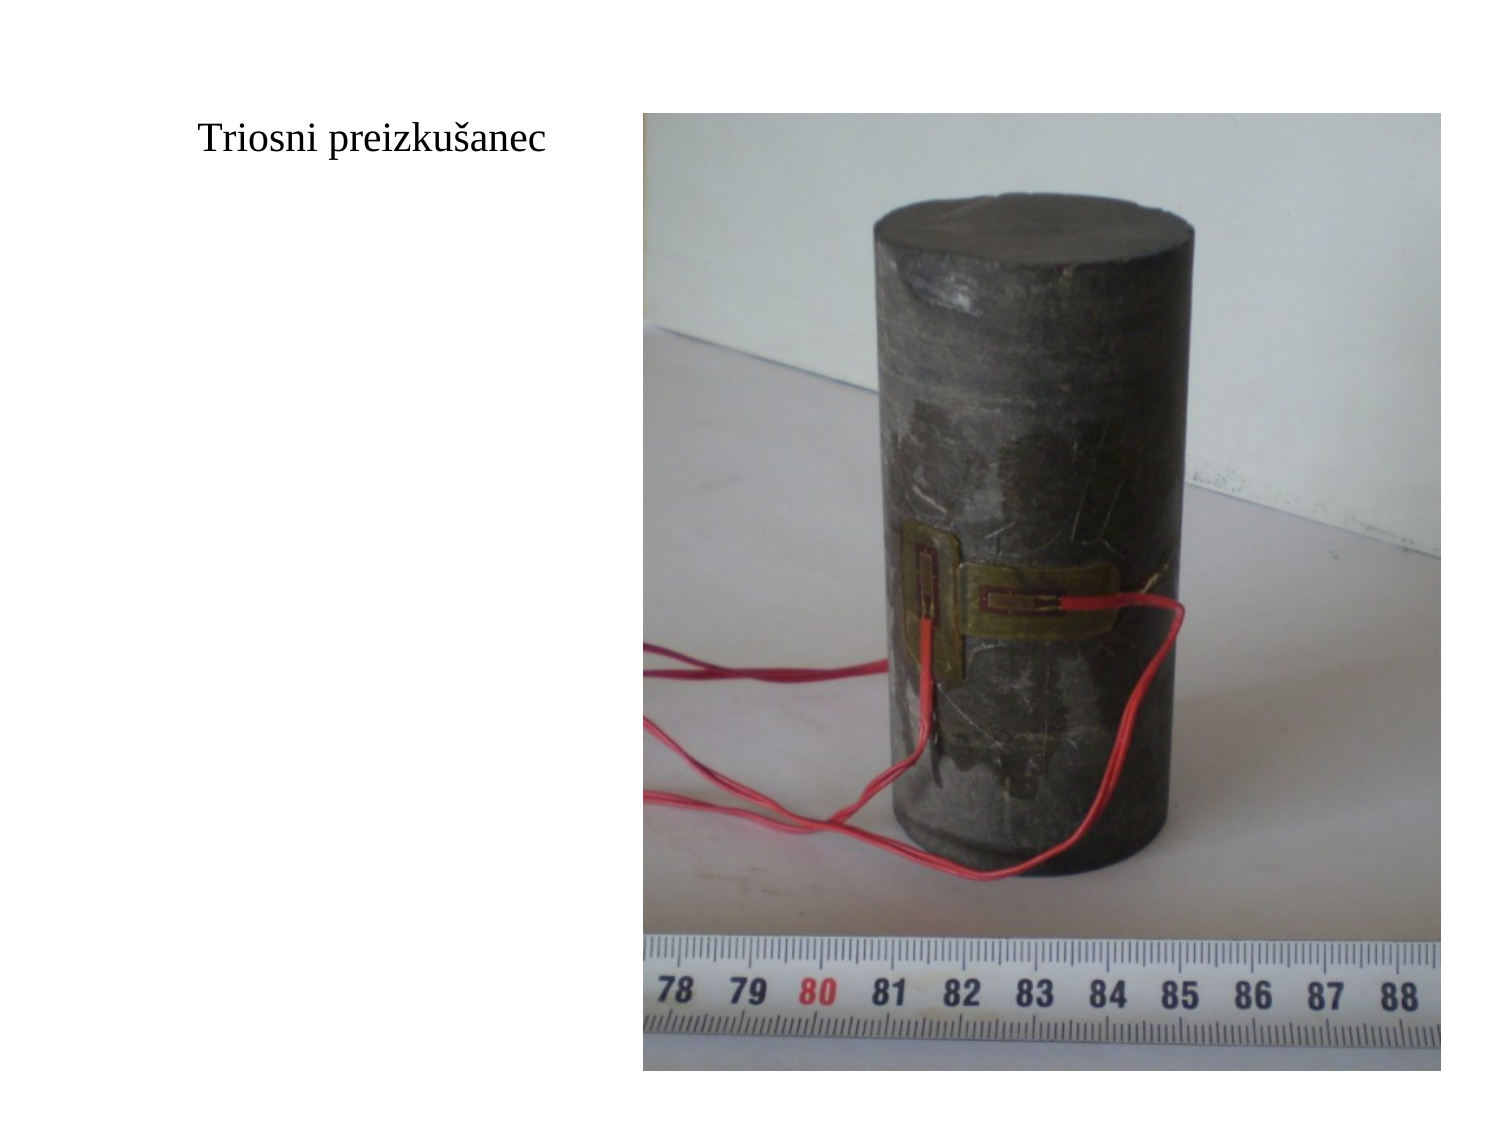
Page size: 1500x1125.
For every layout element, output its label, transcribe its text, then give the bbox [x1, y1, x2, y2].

picture [643, 113, 1441, 1071]
text_box Triosni preizkušanec [182, 101, 562, 168]
